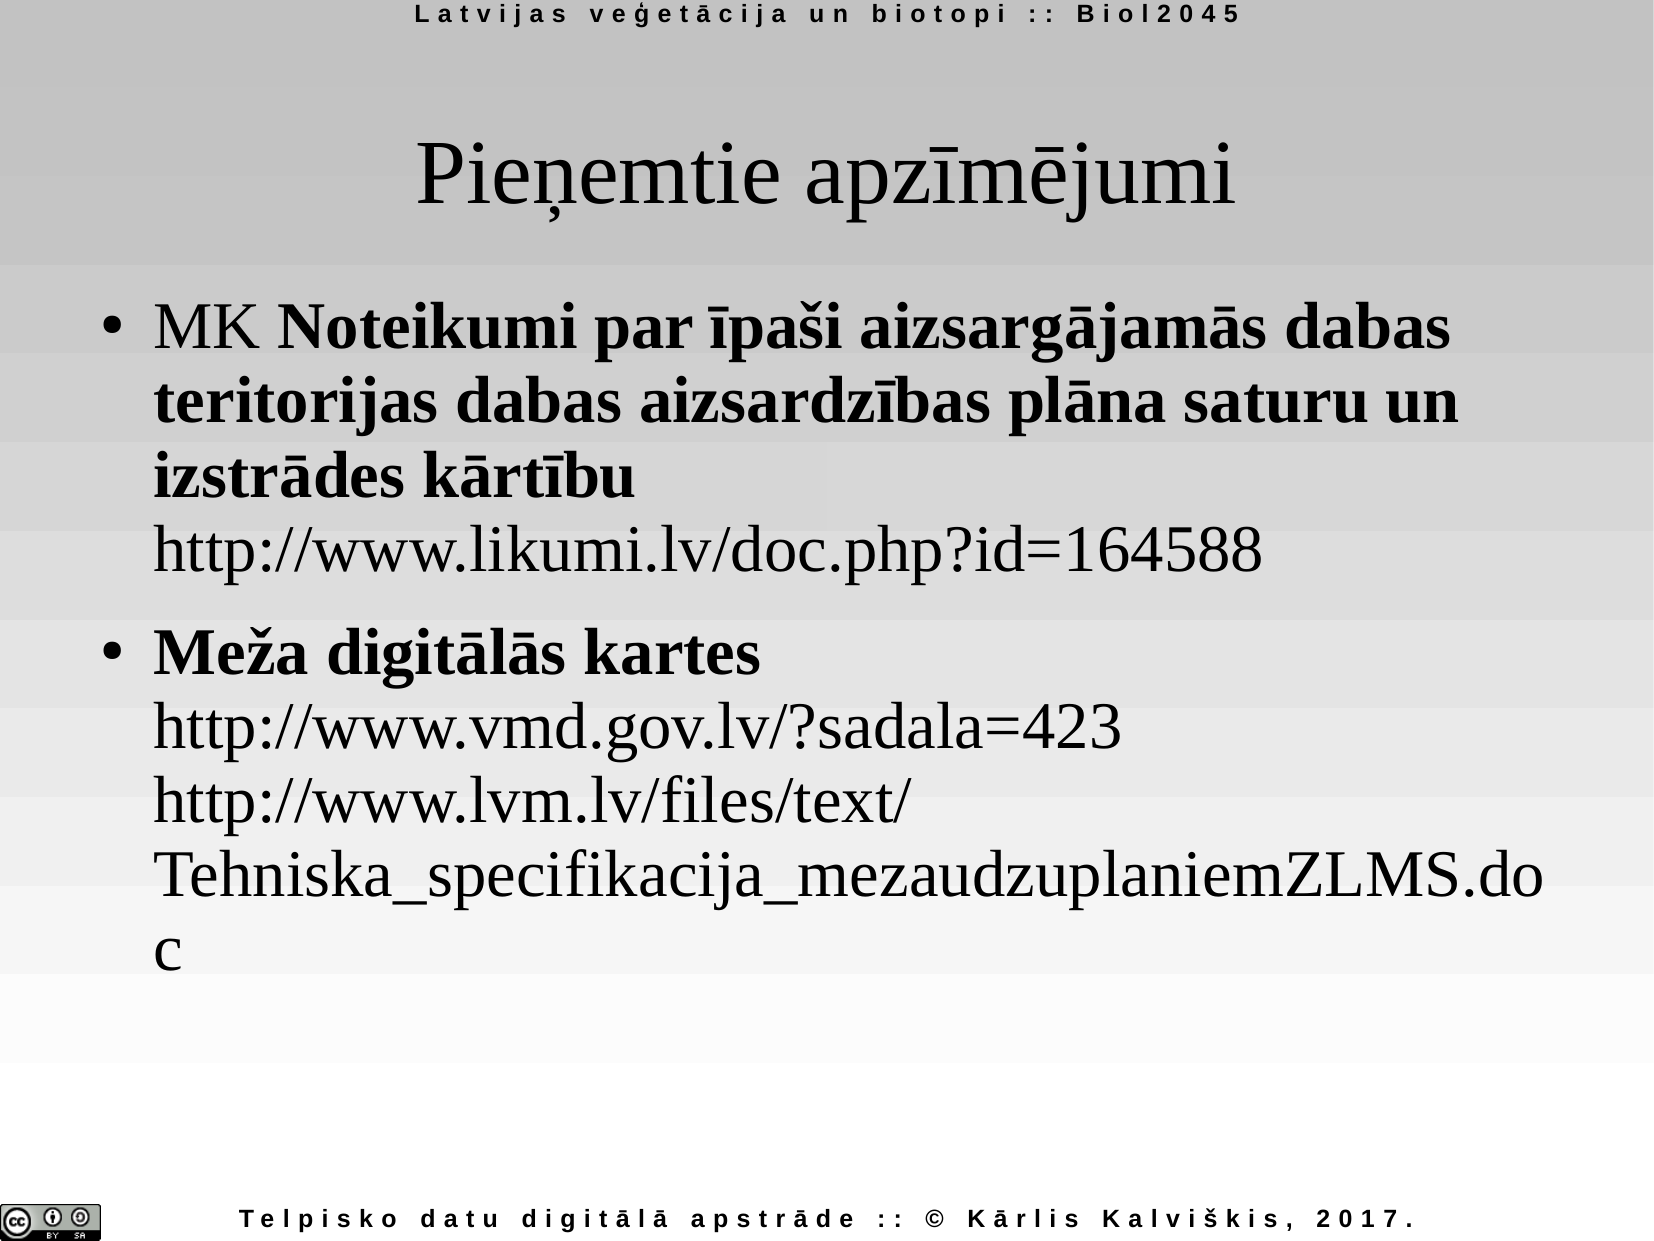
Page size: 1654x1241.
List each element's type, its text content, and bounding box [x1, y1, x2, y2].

list MK Noteikumi par īpaši aizsargājamās dabas teritorijas dabas aizsardzības plāna saturu un izstrādes kārtību http://www.likumi.lv/doc.php?id=164588 Meža digitālās kartes http://www.vmd.gov.lv/?sadala=423 http://www.lvm.lv/files/text/Tehniska_specifikacija_mezaudzuplaniemZLMS.doc [82, 289, 1571, 1113]
title Pieņemtie apzīmējumi [29, 49, 1625, 296]
picture [0, 0, 1654, 1241]
